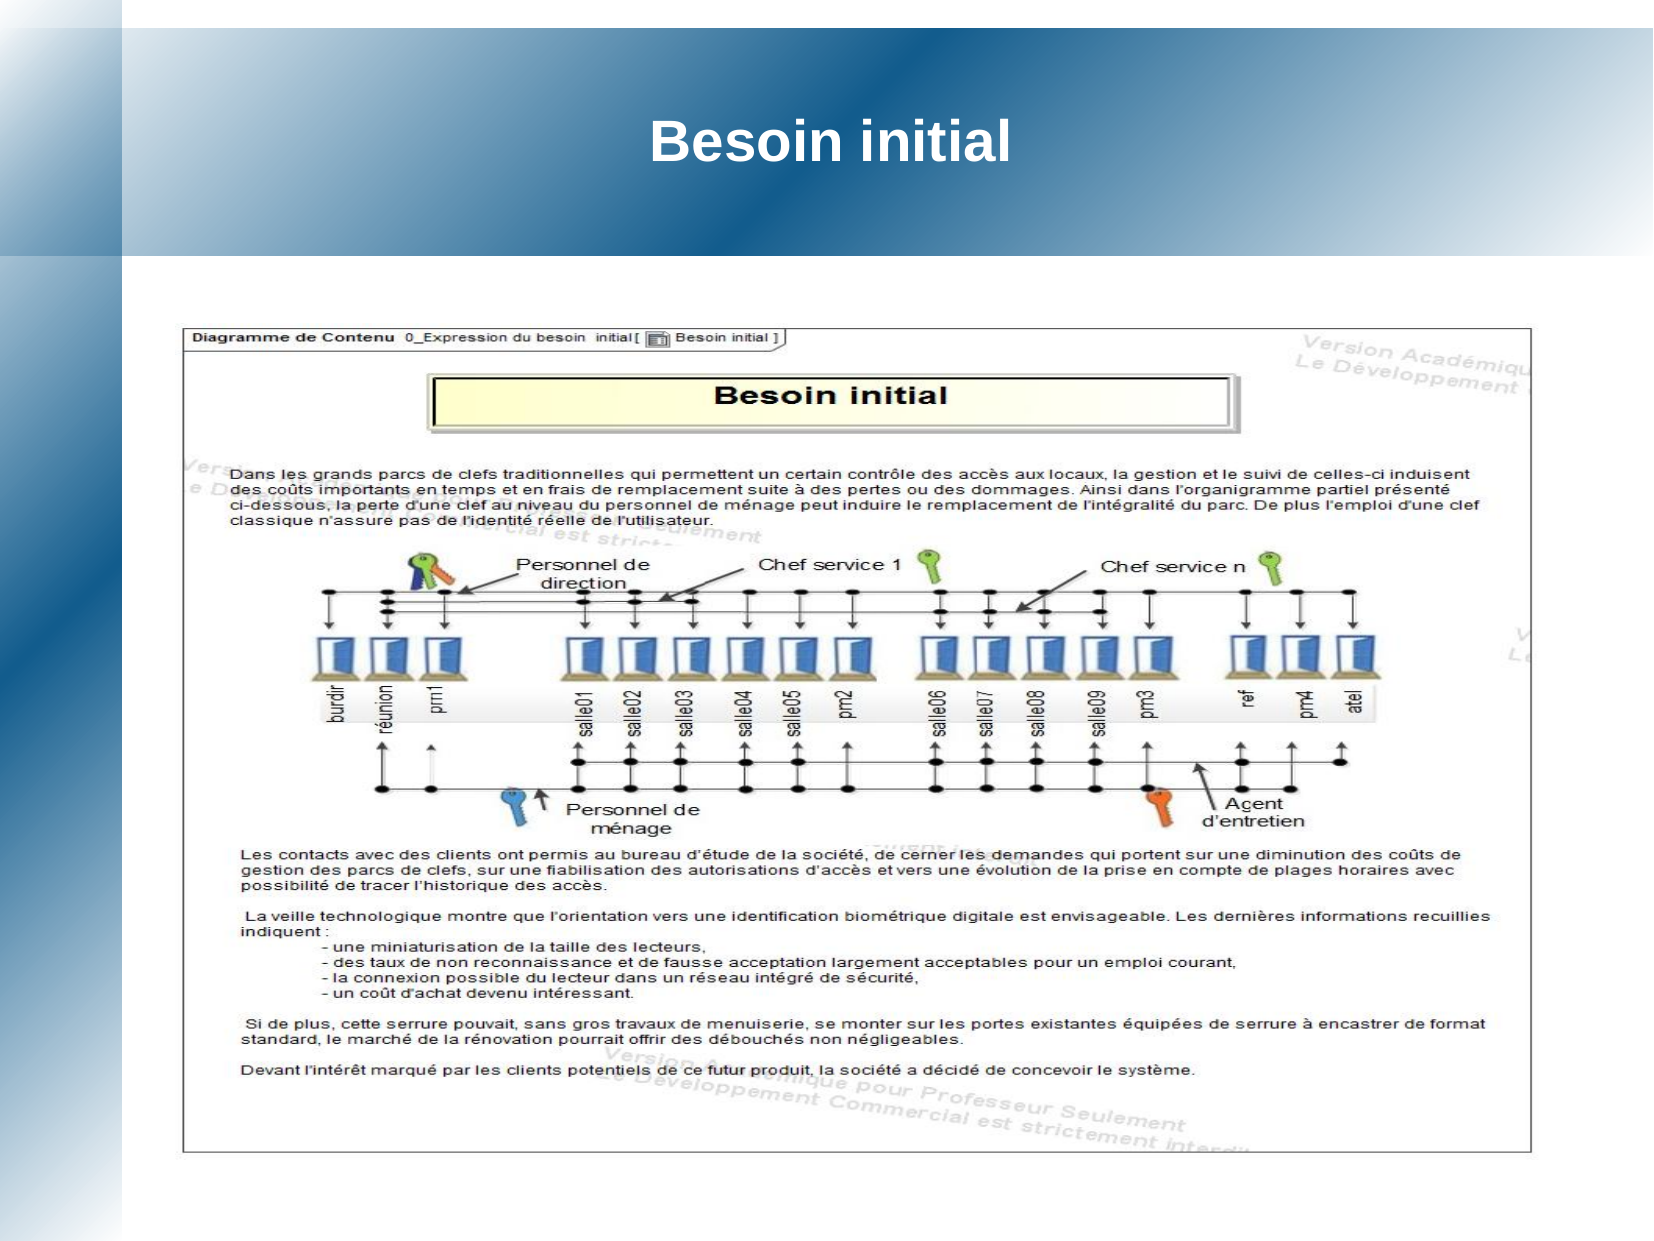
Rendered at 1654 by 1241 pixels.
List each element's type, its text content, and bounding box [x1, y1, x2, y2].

title Besoin initial [125, 45, 1537, 238]
subtitle [127, 323, 1603, 1167]
